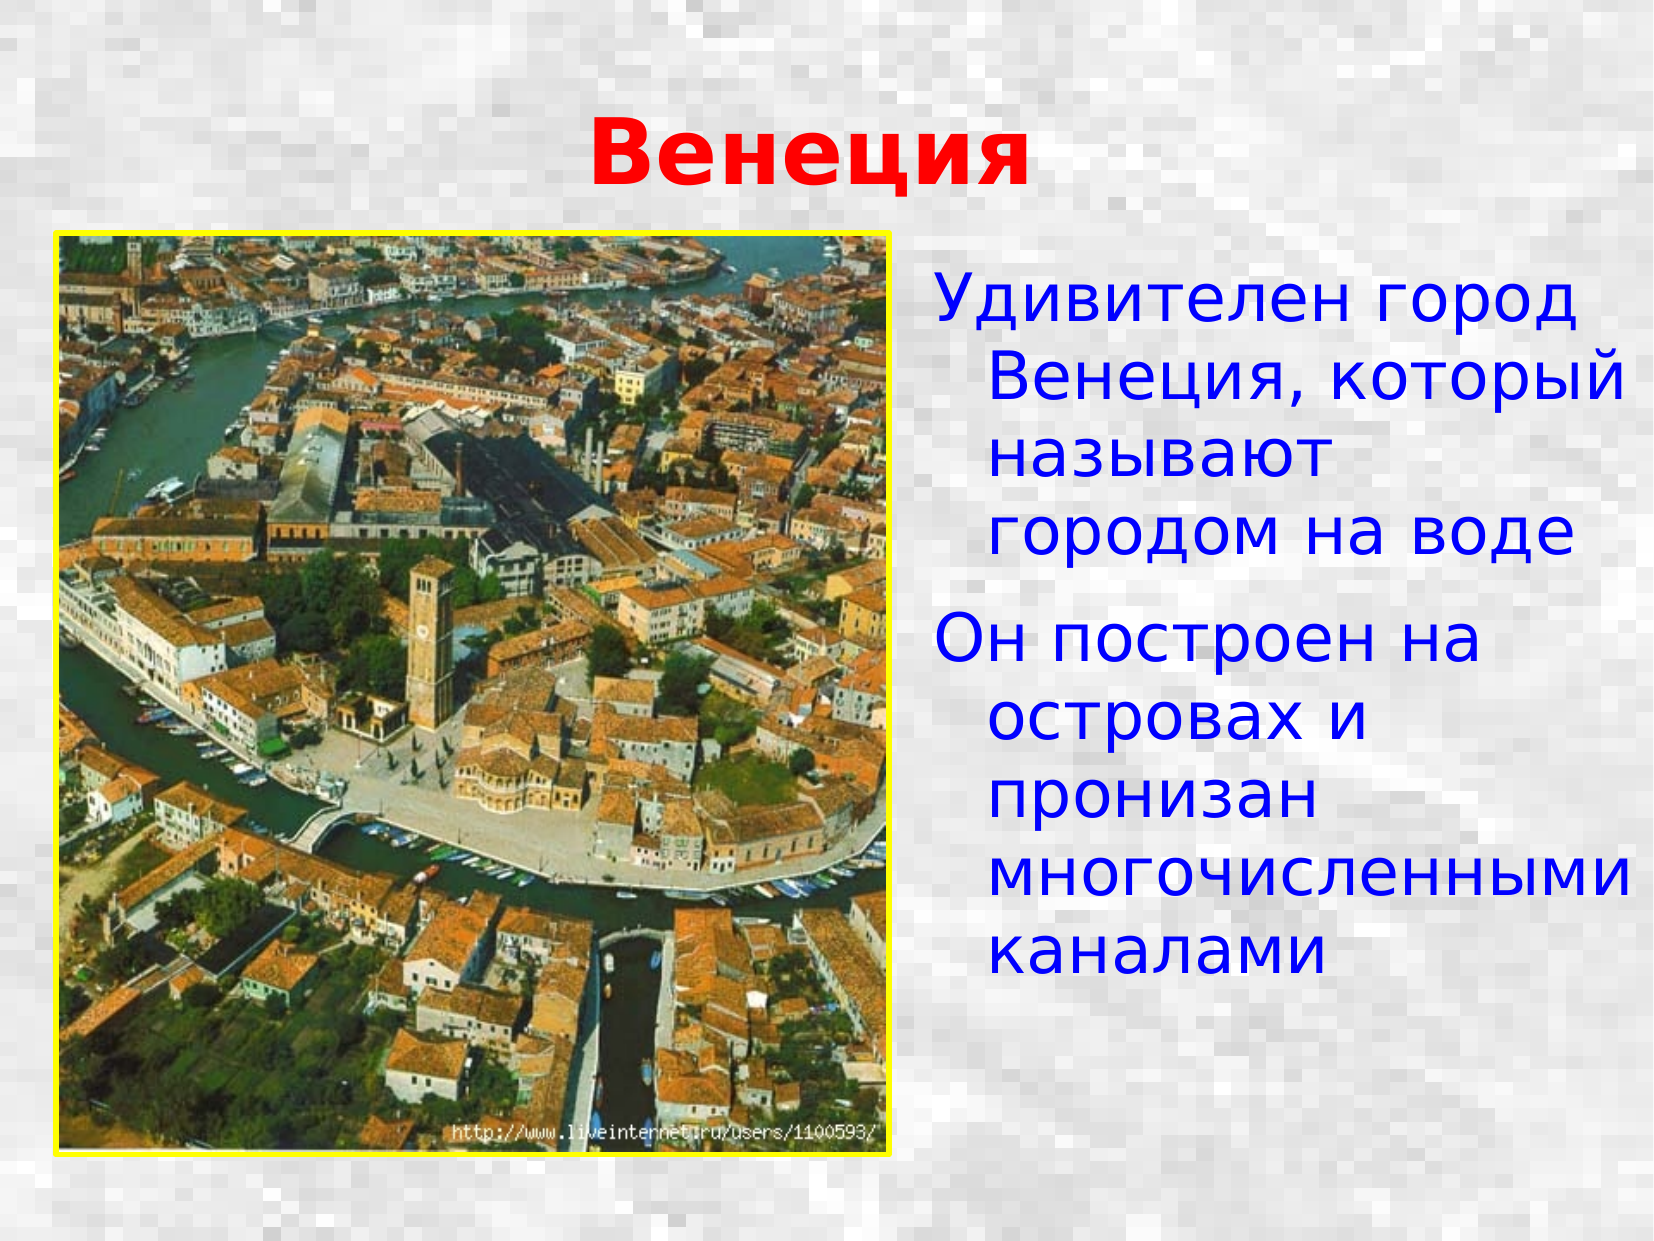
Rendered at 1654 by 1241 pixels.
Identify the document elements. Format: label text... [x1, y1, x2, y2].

list Удивителен город Венеция, который называют городом на воде Он построен на островах и пронизан многочисленными каналами [915, 259, 1642, 1063]
title Венеция [82, 56, 1571, 250]
picture [0, 0, 1654, 1241]
